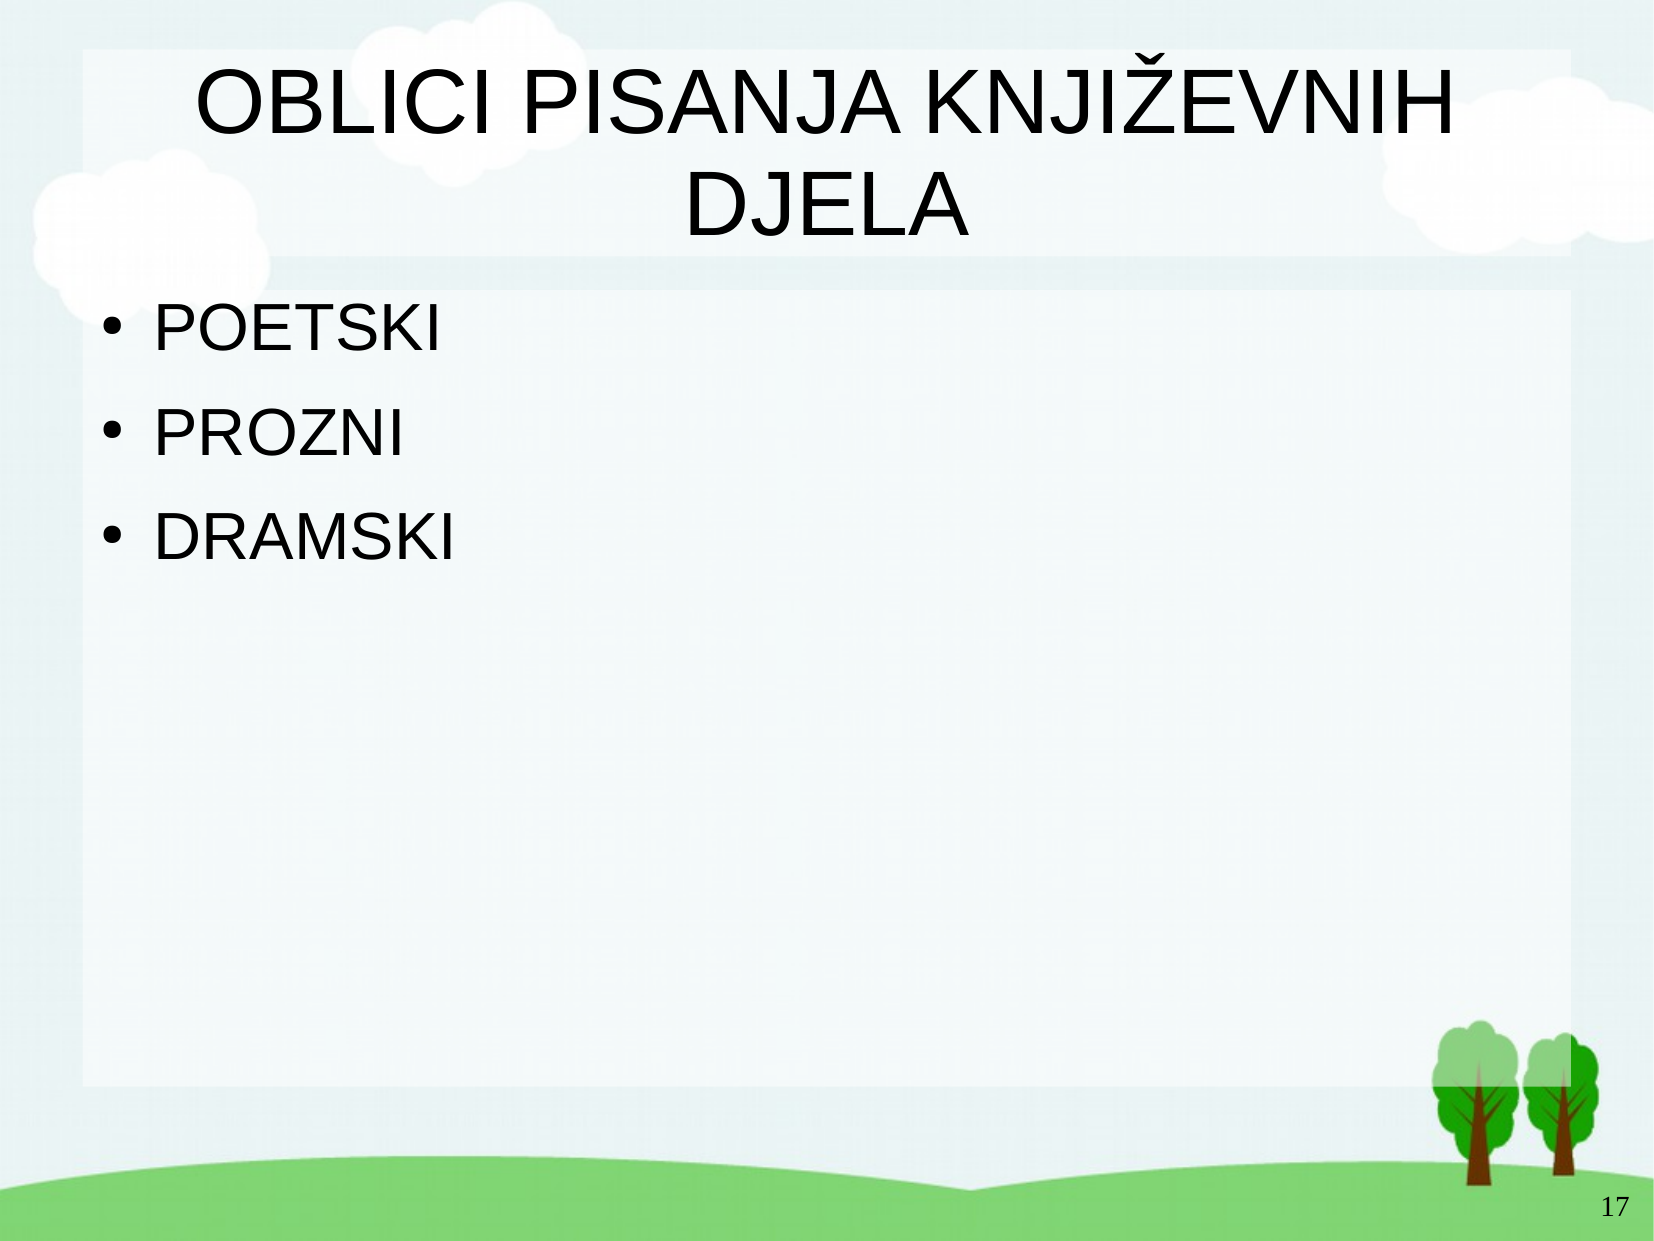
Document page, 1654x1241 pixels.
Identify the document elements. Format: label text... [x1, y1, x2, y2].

title OBLICI PISANJA KNJIŽEVNIH DJELA [82, 49, 1571, 257]
picture [0, 0, 1654, 1241]
list POETSKI PROZNI DRAMSKI [82, 290, 1571, 1087]
